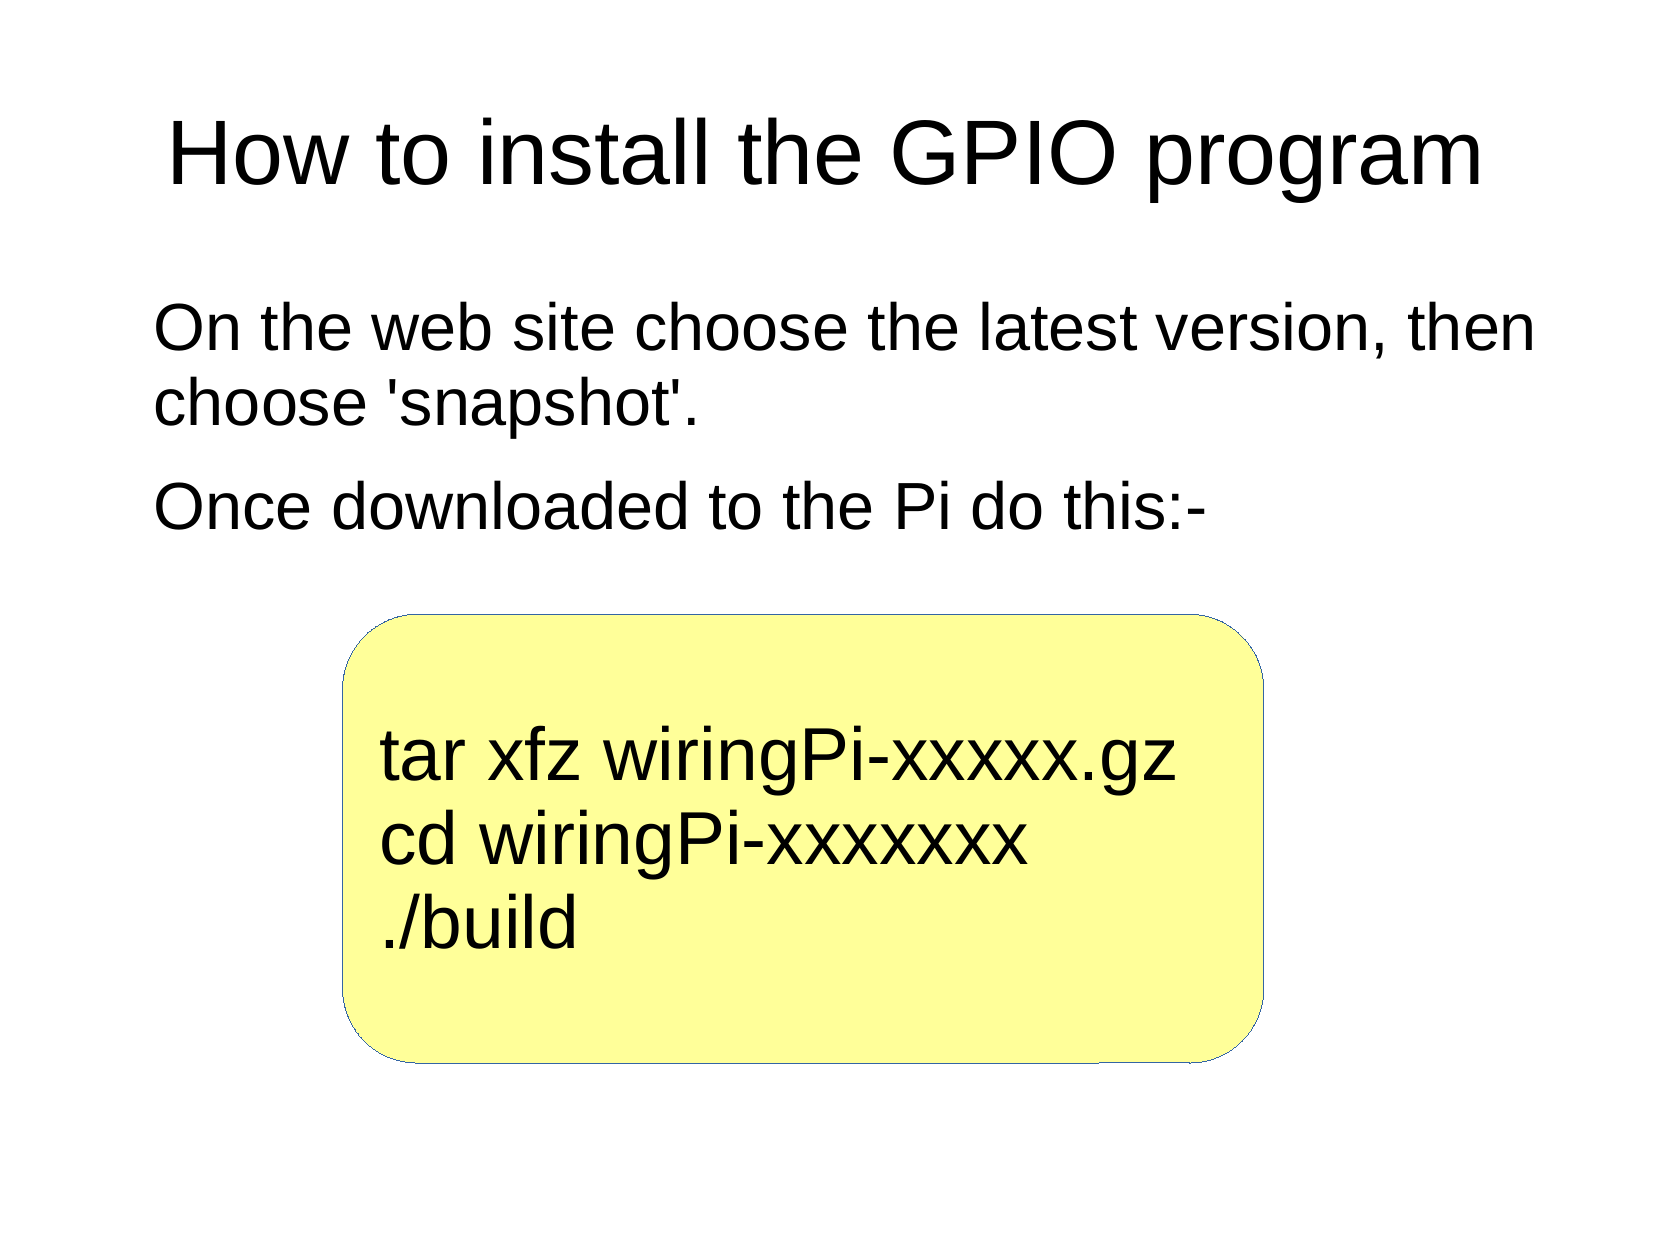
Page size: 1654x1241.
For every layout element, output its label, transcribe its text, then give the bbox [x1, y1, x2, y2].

title How to install the GPIO program [82, 49, 1571, 257]
text_box tar xfz wiringPi-xxxxx.gz cd wiringPi-xxxxxxx ./build [342, 614, 1264, 1064]
list On the web site choose the latest version, then choose 'snapshot'. Once downloaded to the Pi do this:- [82, 290, 1571, 1010]
